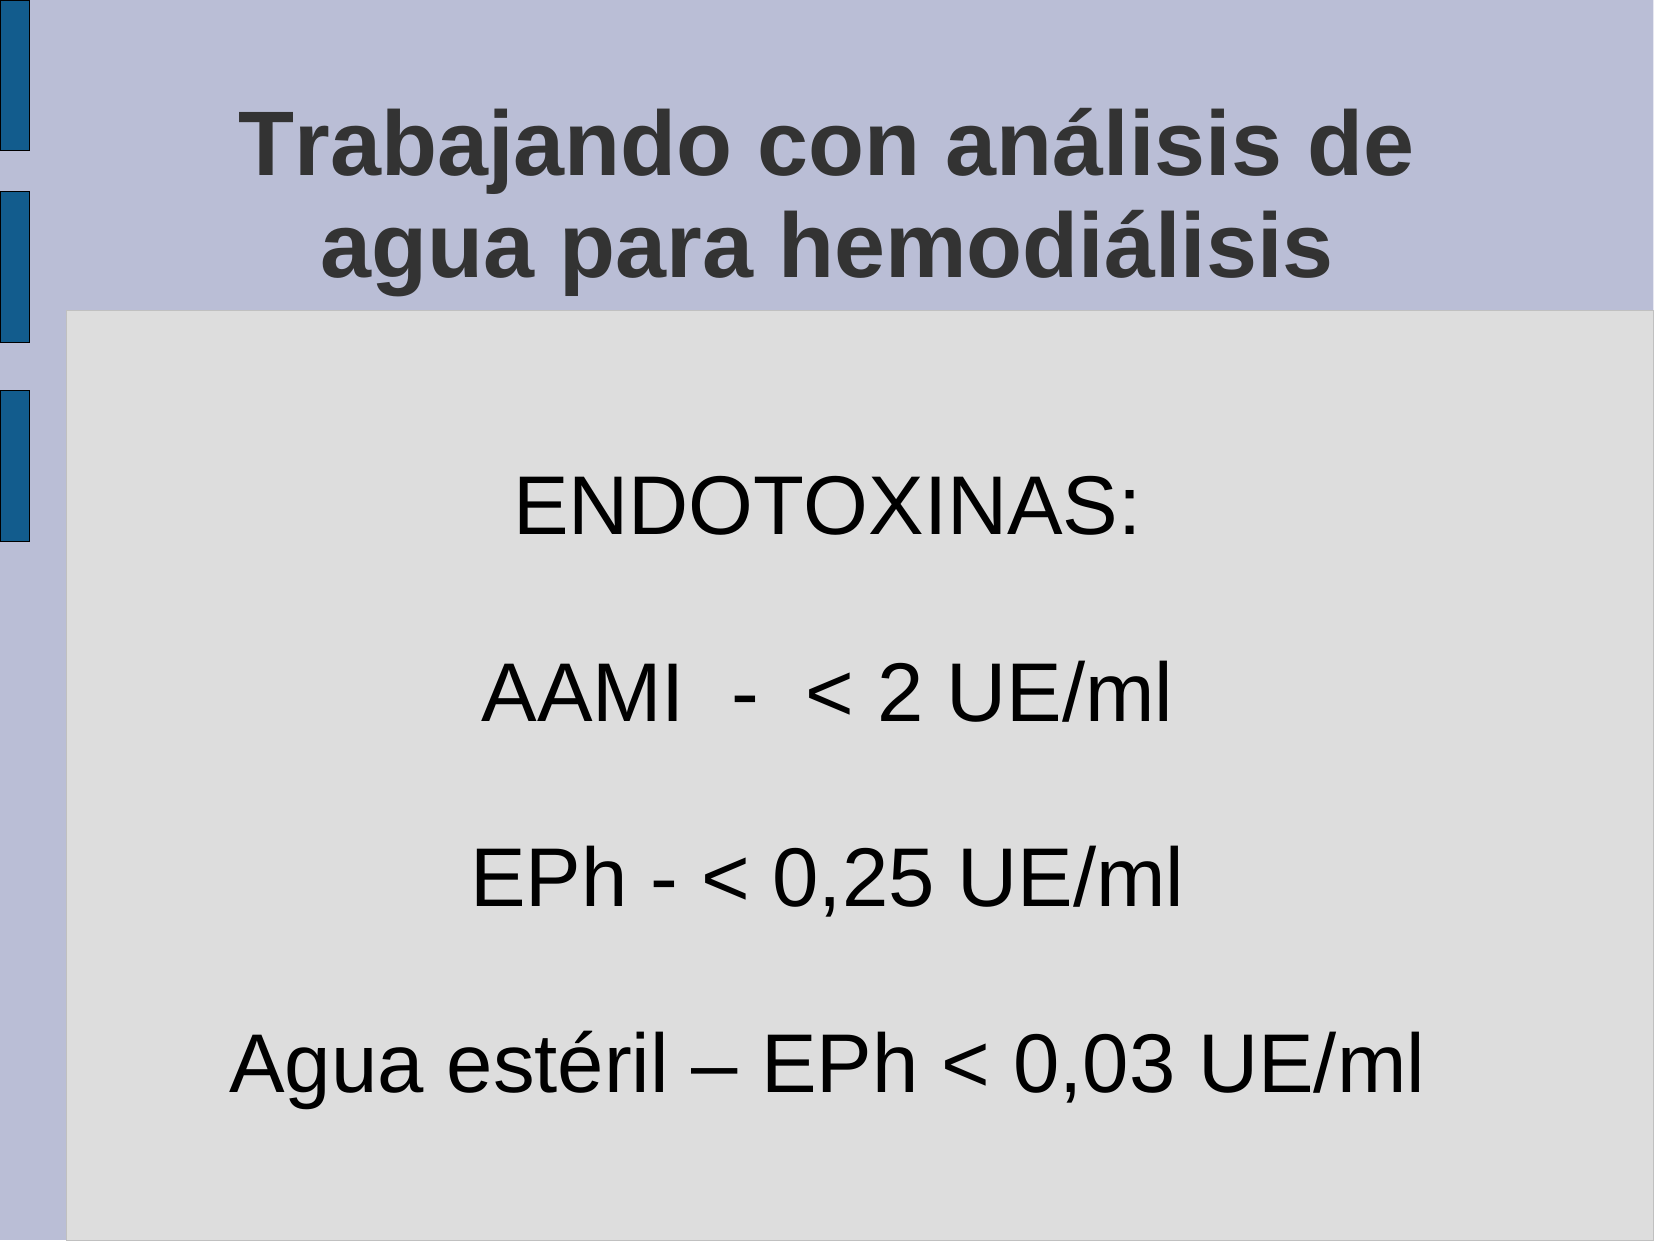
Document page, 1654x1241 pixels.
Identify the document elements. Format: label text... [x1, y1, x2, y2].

subtitle ENDOTOXINAS: AAMI - < 2 UE/ml EPh - < 0,25 UE/ml Agua estéril – EPh < 0,03 UE/ml [121, 344, 1534, 1152]
title Trabajando con análisis de agua para hemodiálisis [121, 91, 1534, 299]
